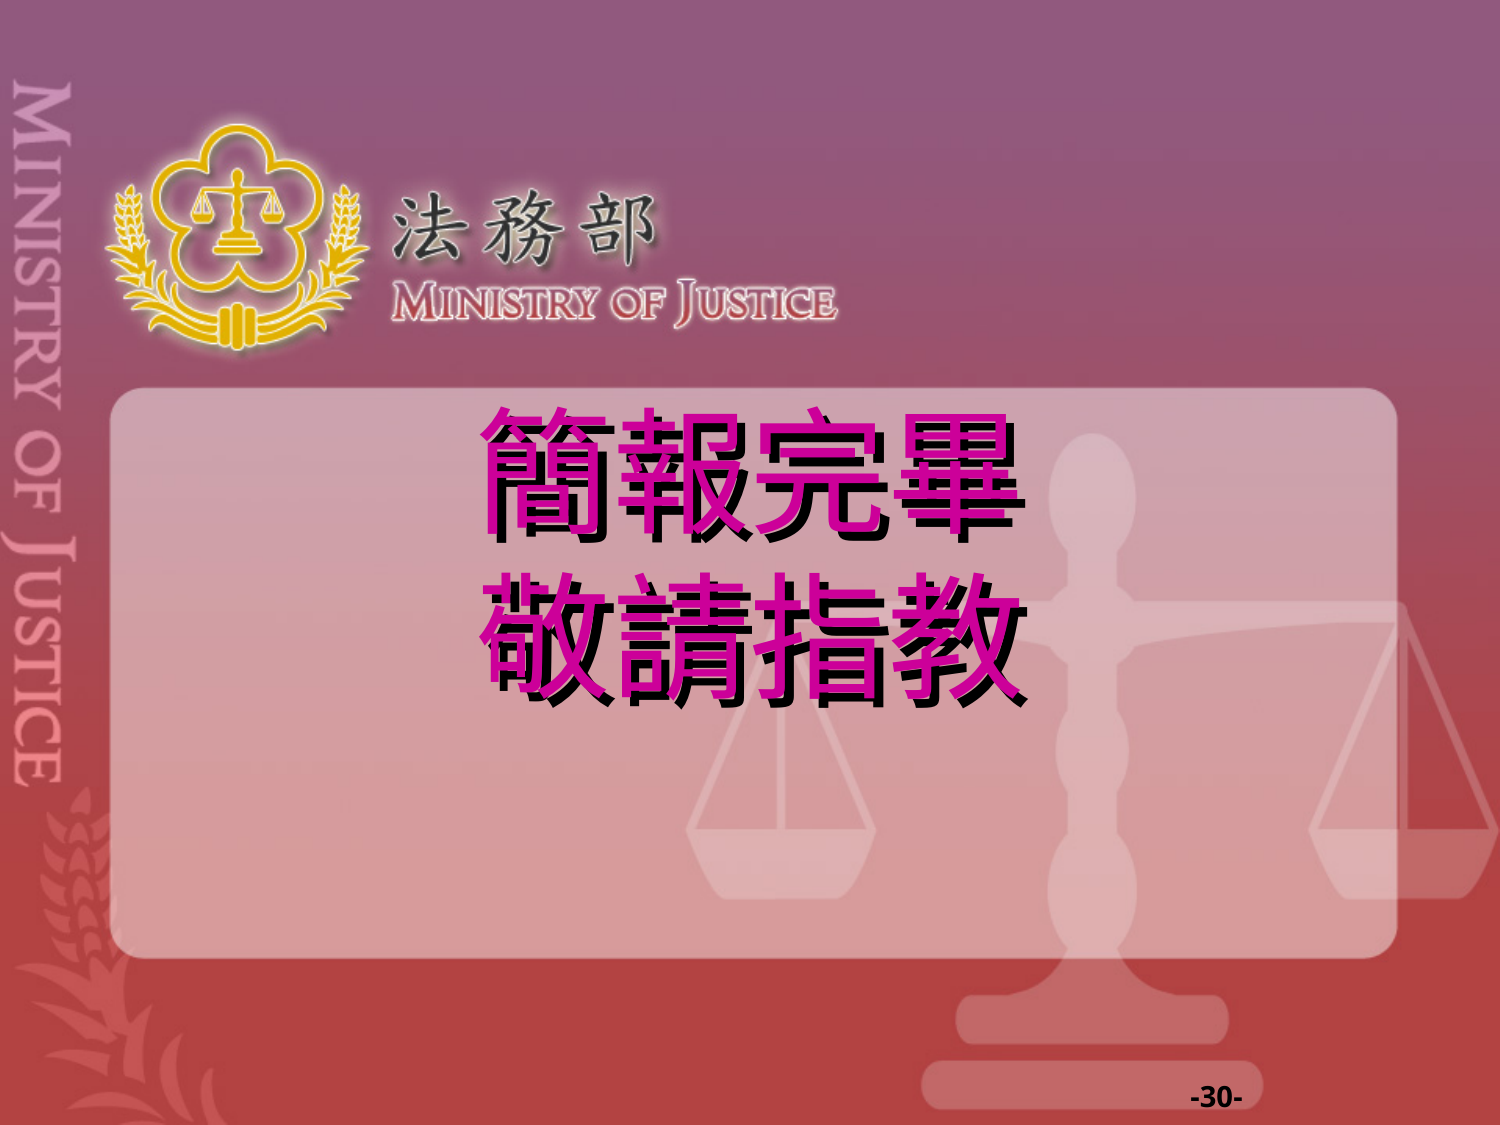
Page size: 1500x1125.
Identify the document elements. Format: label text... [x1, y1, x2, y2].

title 簡報完畢 敬請指教 [112, 375, 1388, 728]
text_box -30- [1175, 1070, 1488, 1109]
